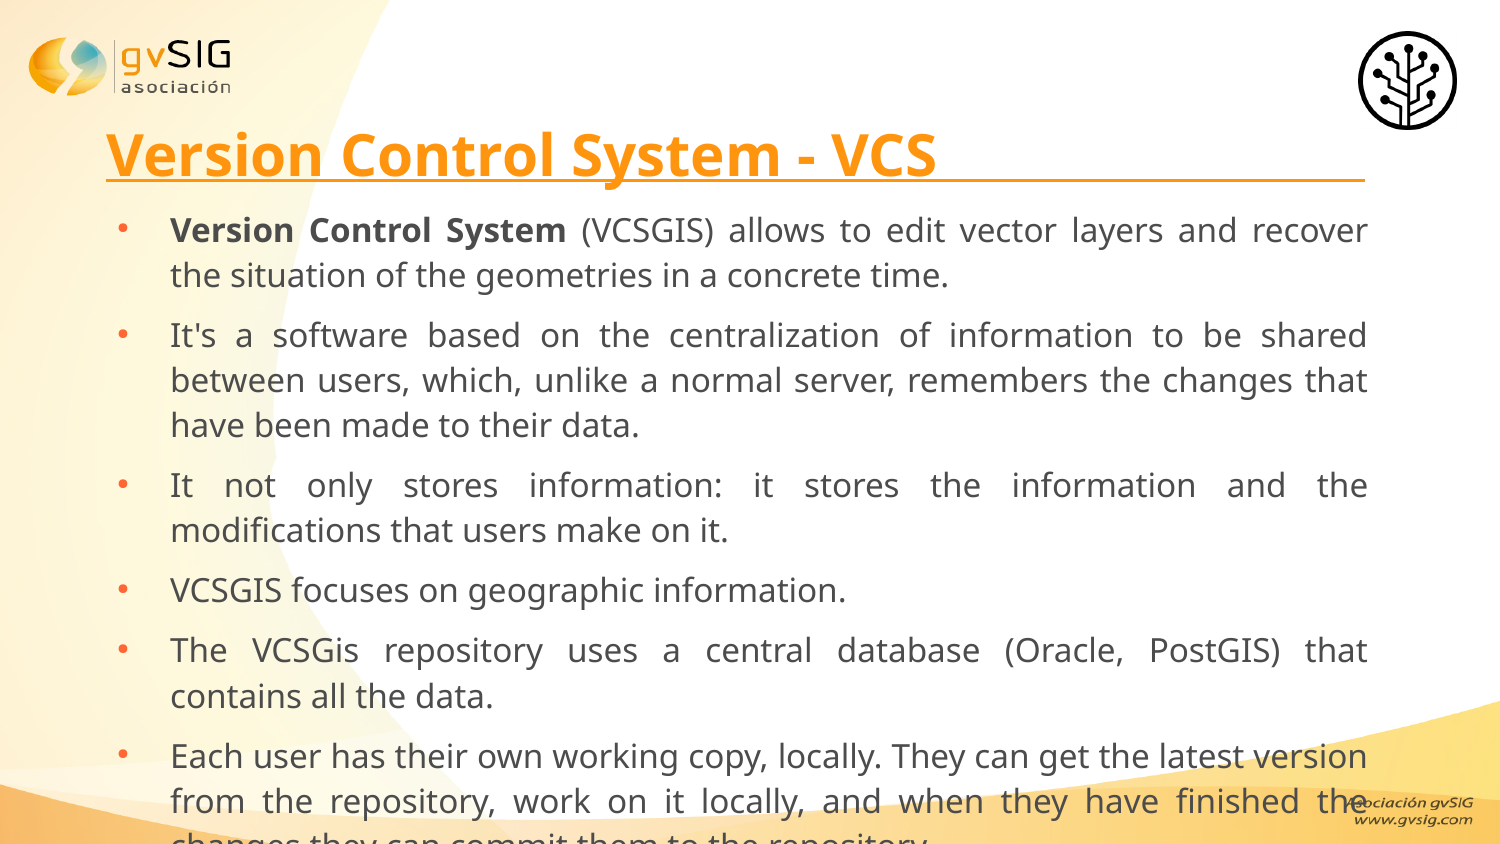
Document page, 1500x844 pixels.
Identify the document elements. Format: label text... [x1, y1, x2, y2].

list Version Control System (VCSGIS) allows to edit vector layers and recover the situation of the geometries in a concrete time. It's a software based on the centralization of information to be shared between users, which, unlike a normal server, remembers the changes that have been made to their data. It not only stores information: it stores the information and the modifications that users make on it. VCSGIS focuses on geographic information. The VCSGis repository uses a central database (Oracle, PostGIS) that contains all the data. Each user has their own working copy, locally. They can get the latest version from the repository, work on it locally, and when they have finished the changes they can commit them to the repository. [99, 206, 1371, 787]
picture [0, 0, 1500, 844]
title Version Control System - VCS [106, 115, 1457, 193]
